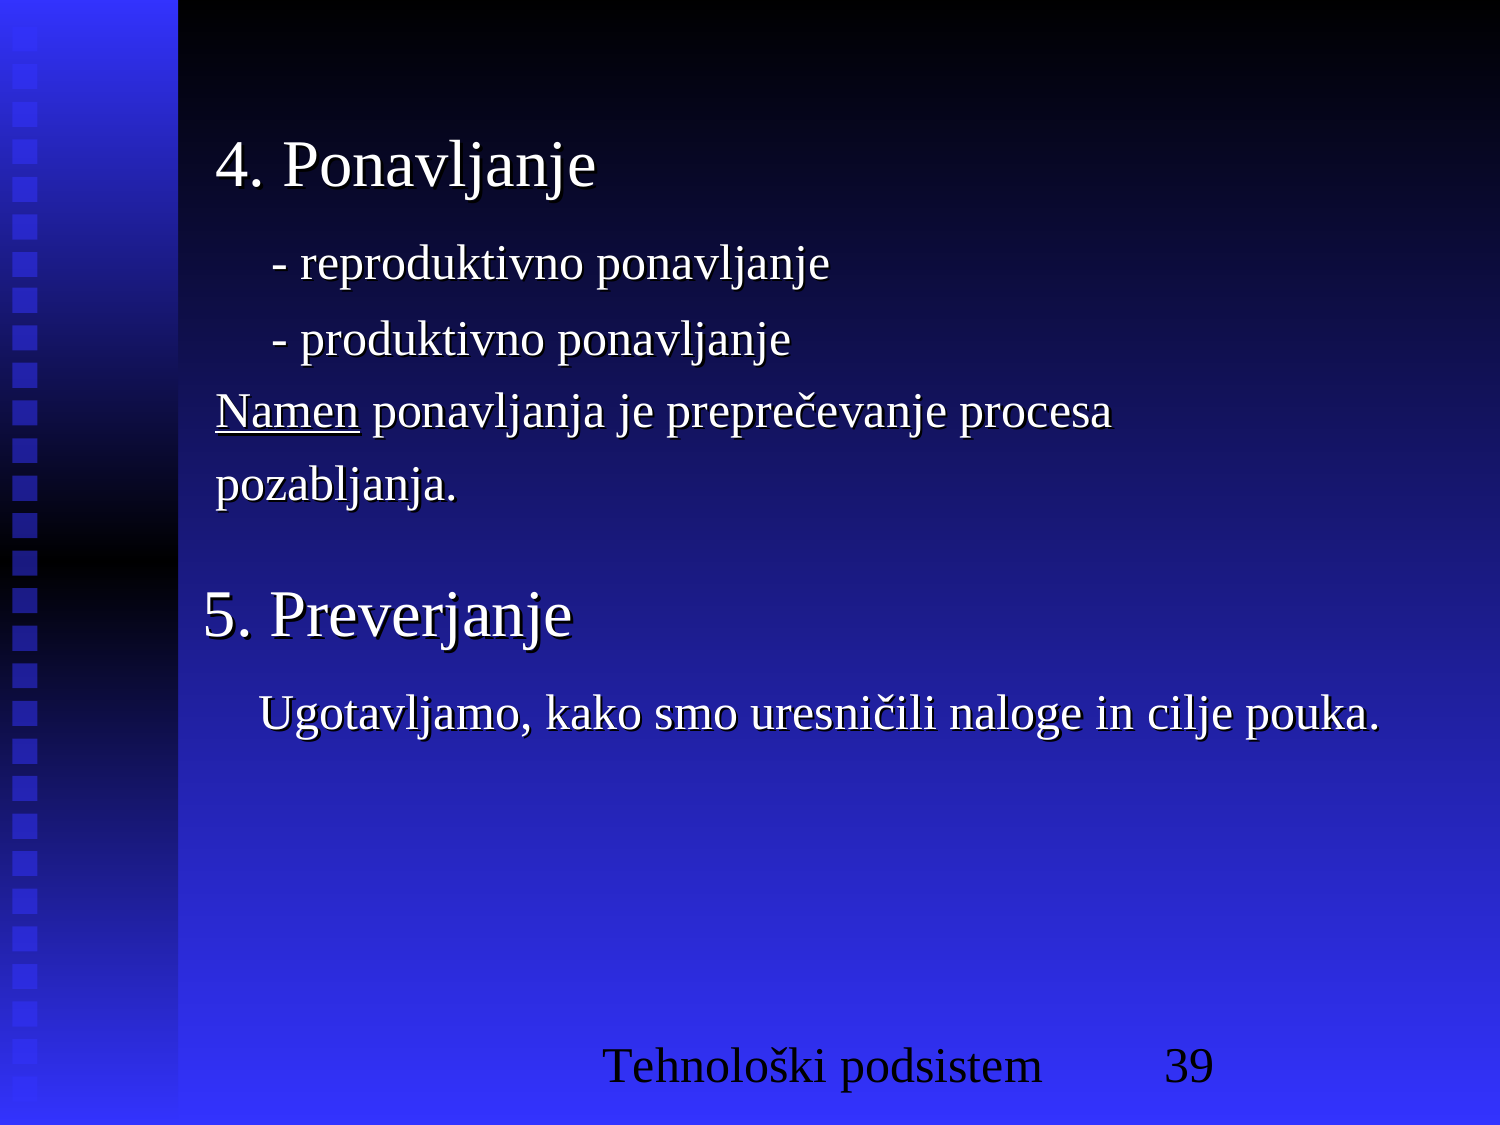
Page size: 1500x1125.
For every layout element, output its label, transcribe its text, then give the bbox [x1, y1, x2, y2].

text_box 5. Preverjanje Ugotavljamo, kako smo uresničili naloge in cilje pouka. [187, 562, 1463, 763]
list 4. Ponavljanje - reproduktivno ponavljanje - produktivno ponavljanje Namen ponavljanja je preprečevanje procesa pozabljanja. [200, 112, 1476, 590]
